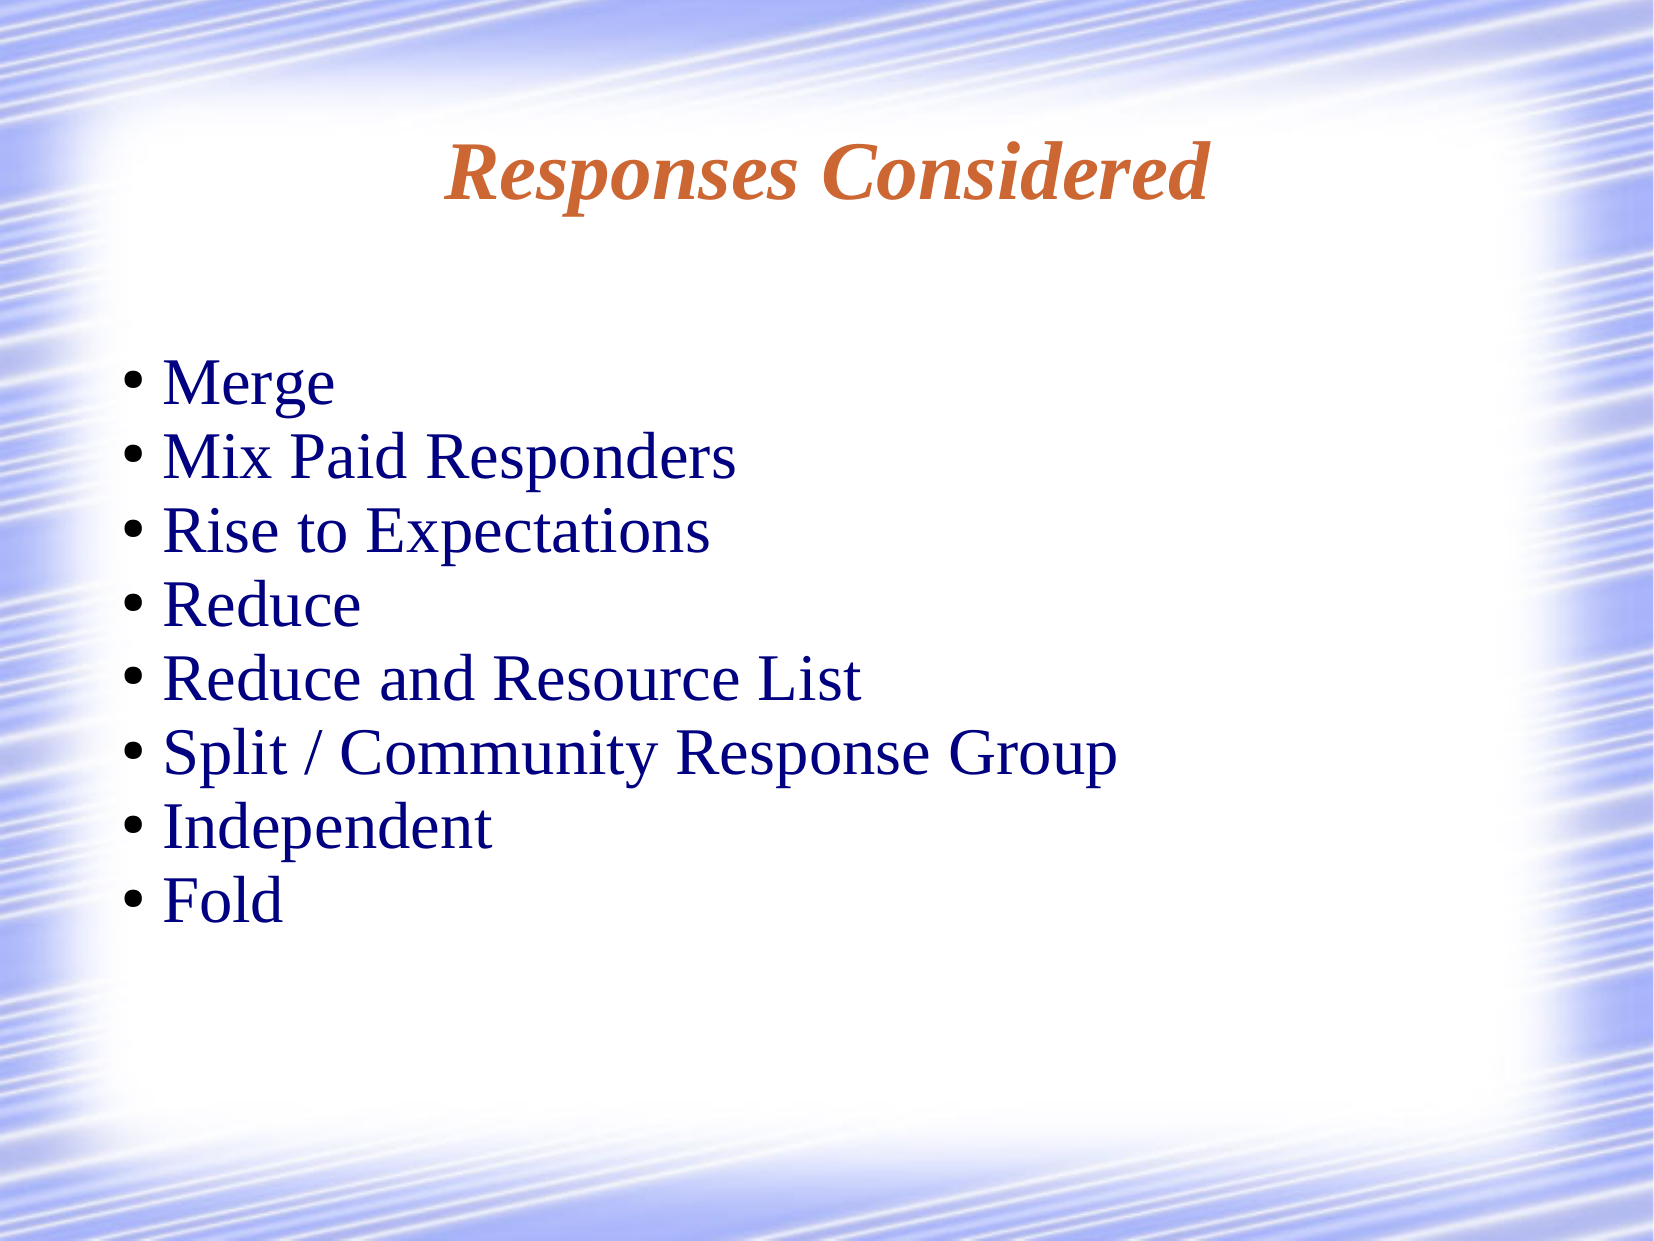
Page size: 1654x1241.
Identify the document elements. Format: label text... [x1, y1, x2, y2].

picture [0, 0, 1654, 1241]
list Merge Mix Paid Responders Rise to Expectations Reduce Reduce and Resource List Split / Community Response Group Independent Fold [121, 344, 1534, 1065]
title Responses Considered [121, 67, 1534, 275]
